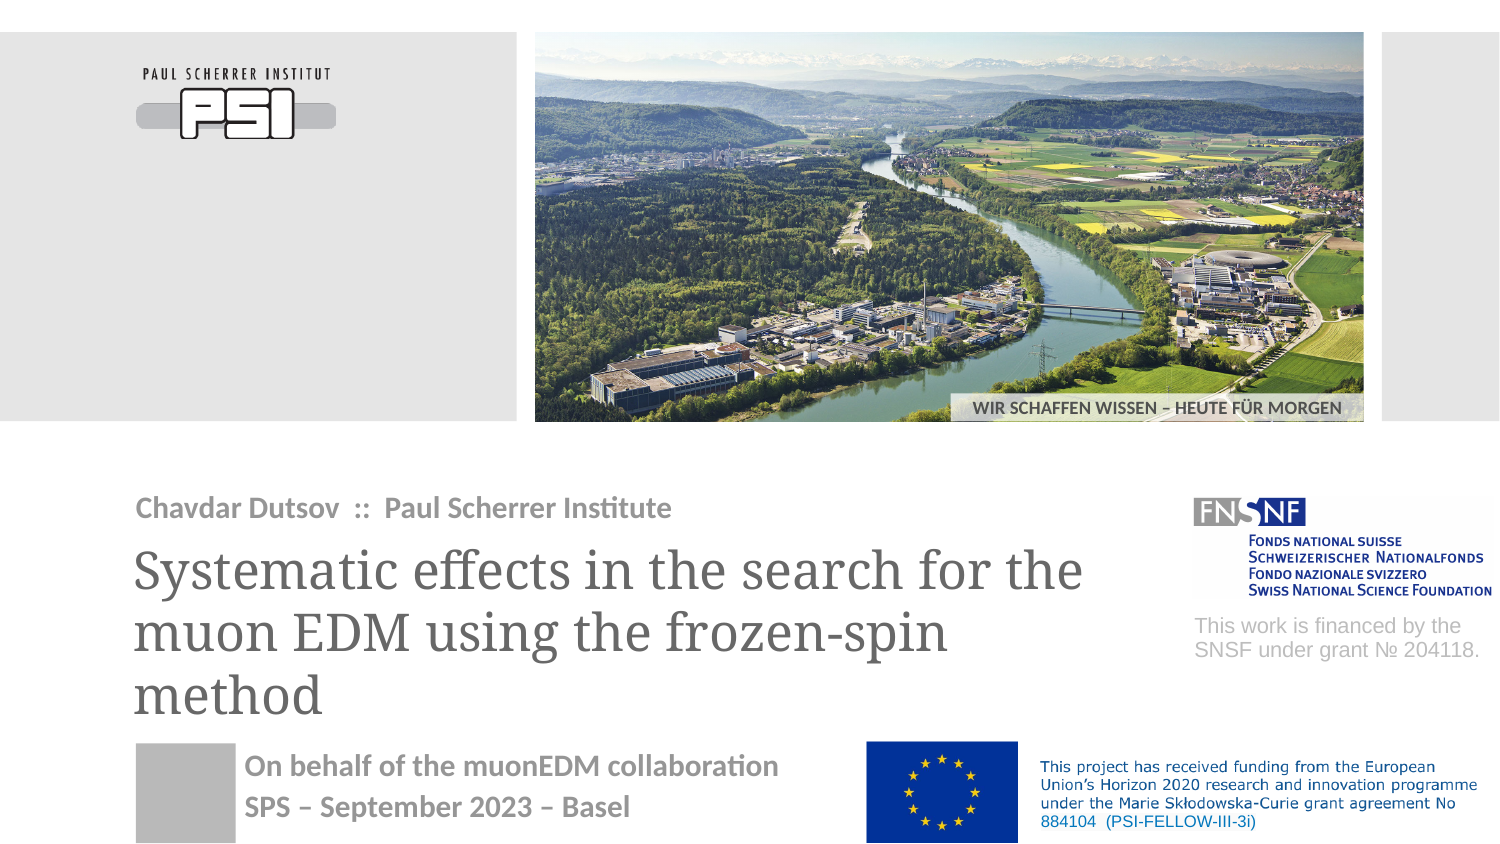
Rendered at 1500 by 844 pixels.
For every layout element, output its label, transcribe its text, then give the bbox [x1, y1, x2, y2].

picture [1192, 496, 1494, 599]
text_box 884104 (PSI-FELLOW-III-3i) [1026, 805, 1272, 839]
title Systematic effects in the search for the muon EDM using the frozen-spin method [133, 537, 1145, 670]
picture [849, 727, 1498, 843]
text_box This work is financed by the SNSF under grant № 204118. [1179, 606, 1497, 670]
subtitle Chavdar Dutsov :: Paul Scherrer Institute [135, 483, 1441, 528]
picture [538, 32, 1364, 422]
text_box On behalf of the muonEDM collaboration SPS – September 2023 – Basel [244, 741, 794, 786]
